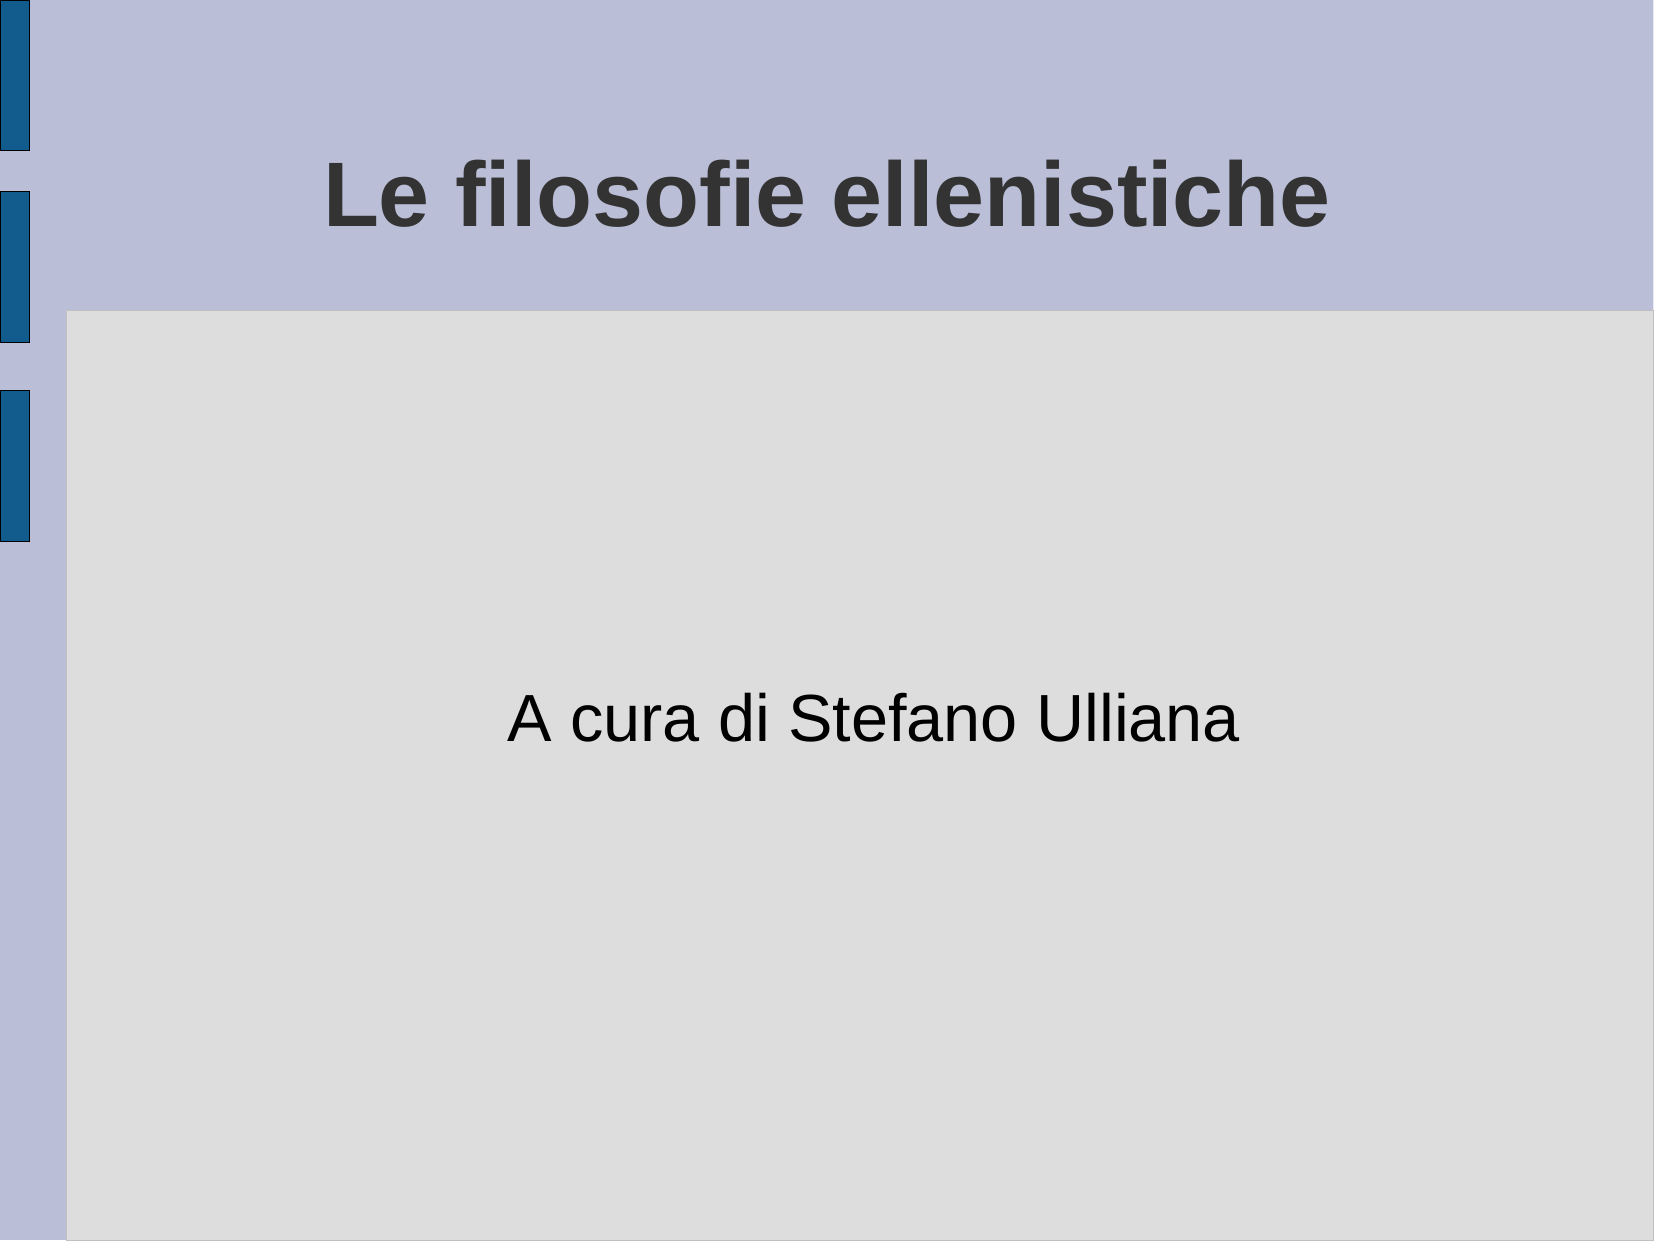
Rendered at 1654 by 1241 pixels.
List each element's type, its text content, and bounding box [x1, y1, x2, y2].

title Le filosofie ellenistiche [121, 91, 1534, 299]
subtitle A cura di Stefano Ulliana [178, 364, 1570, 1147]
